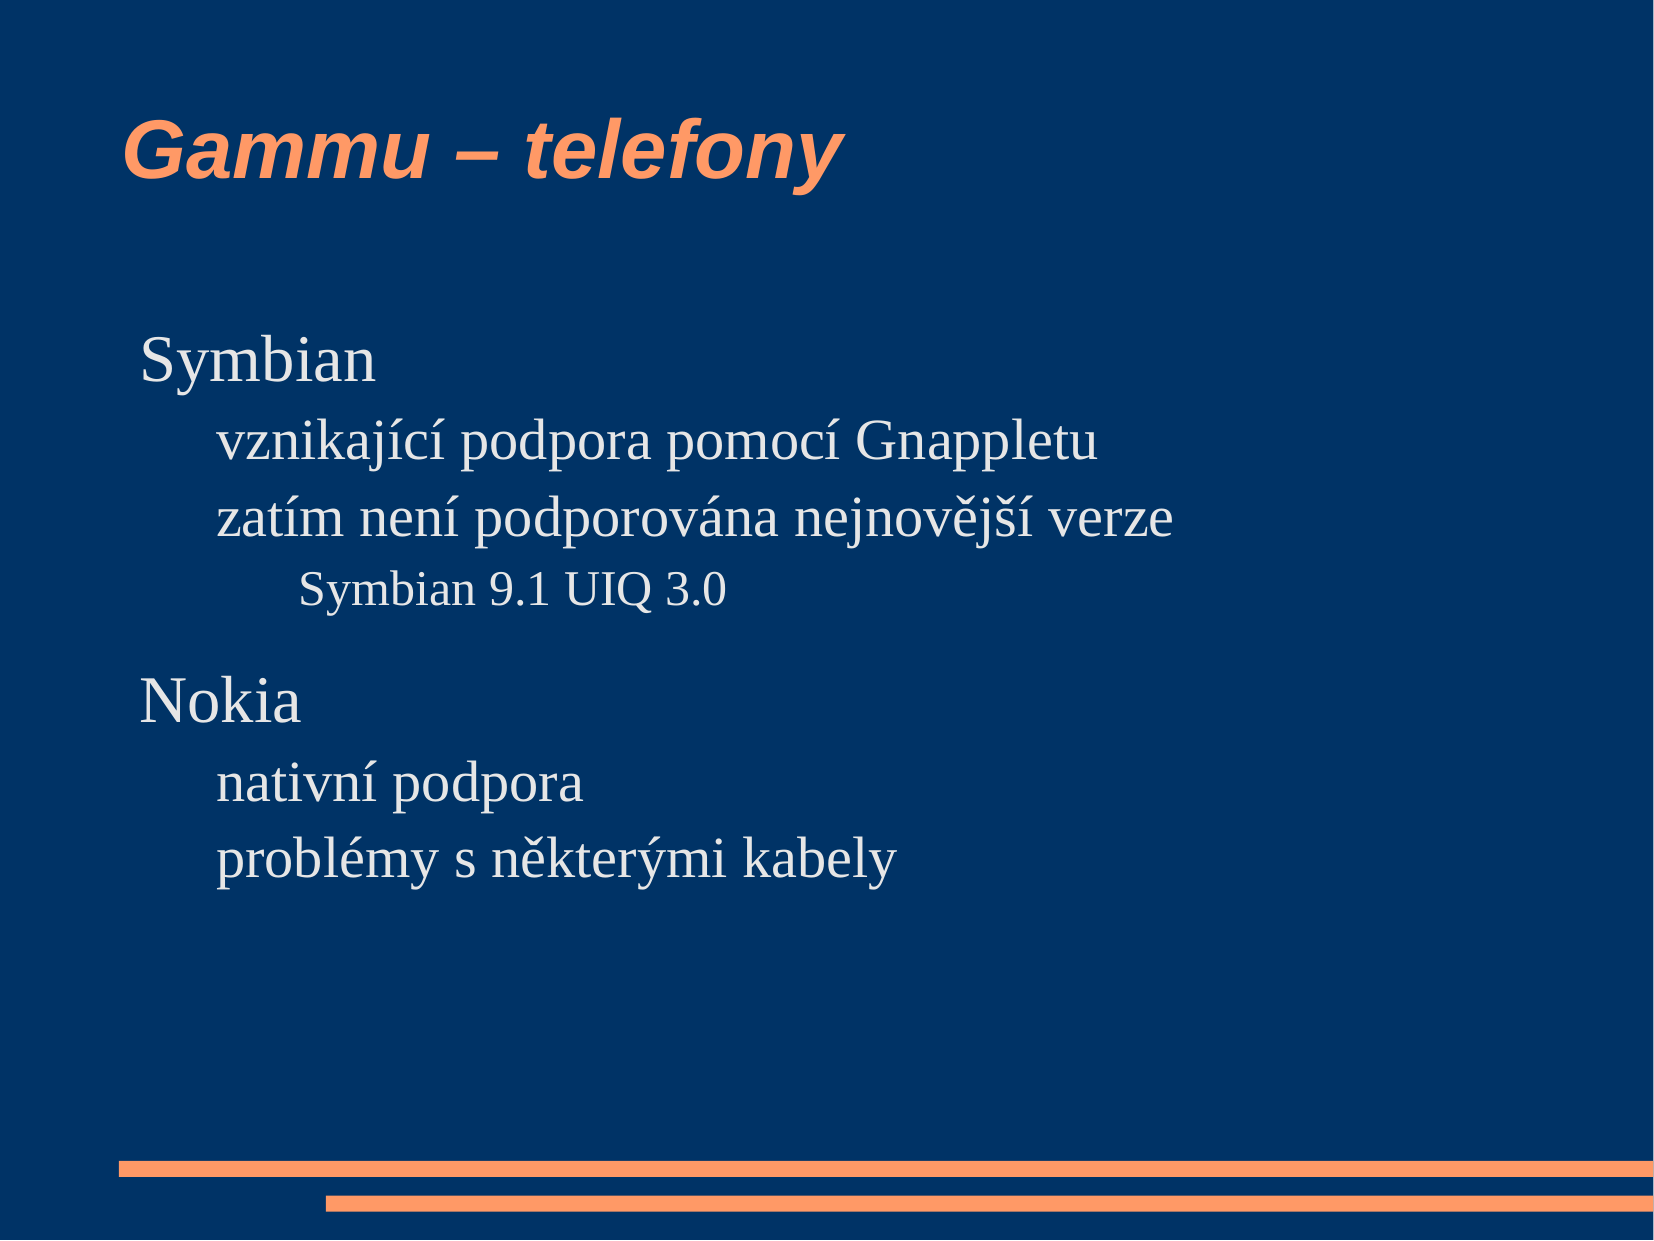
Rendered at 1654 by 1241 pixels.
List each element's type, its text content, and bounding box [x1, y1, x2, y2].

title Gammu – telefony [121, 46, 1534, 254]
list Symbian vznikající podpora pomocí Gnappletu zatím není podporována nejnovější verze Symbian 9.1 UIQ 3.0 Nokia nativní podpora problémy s některými kabely [121, 322, 1561, 1133]
